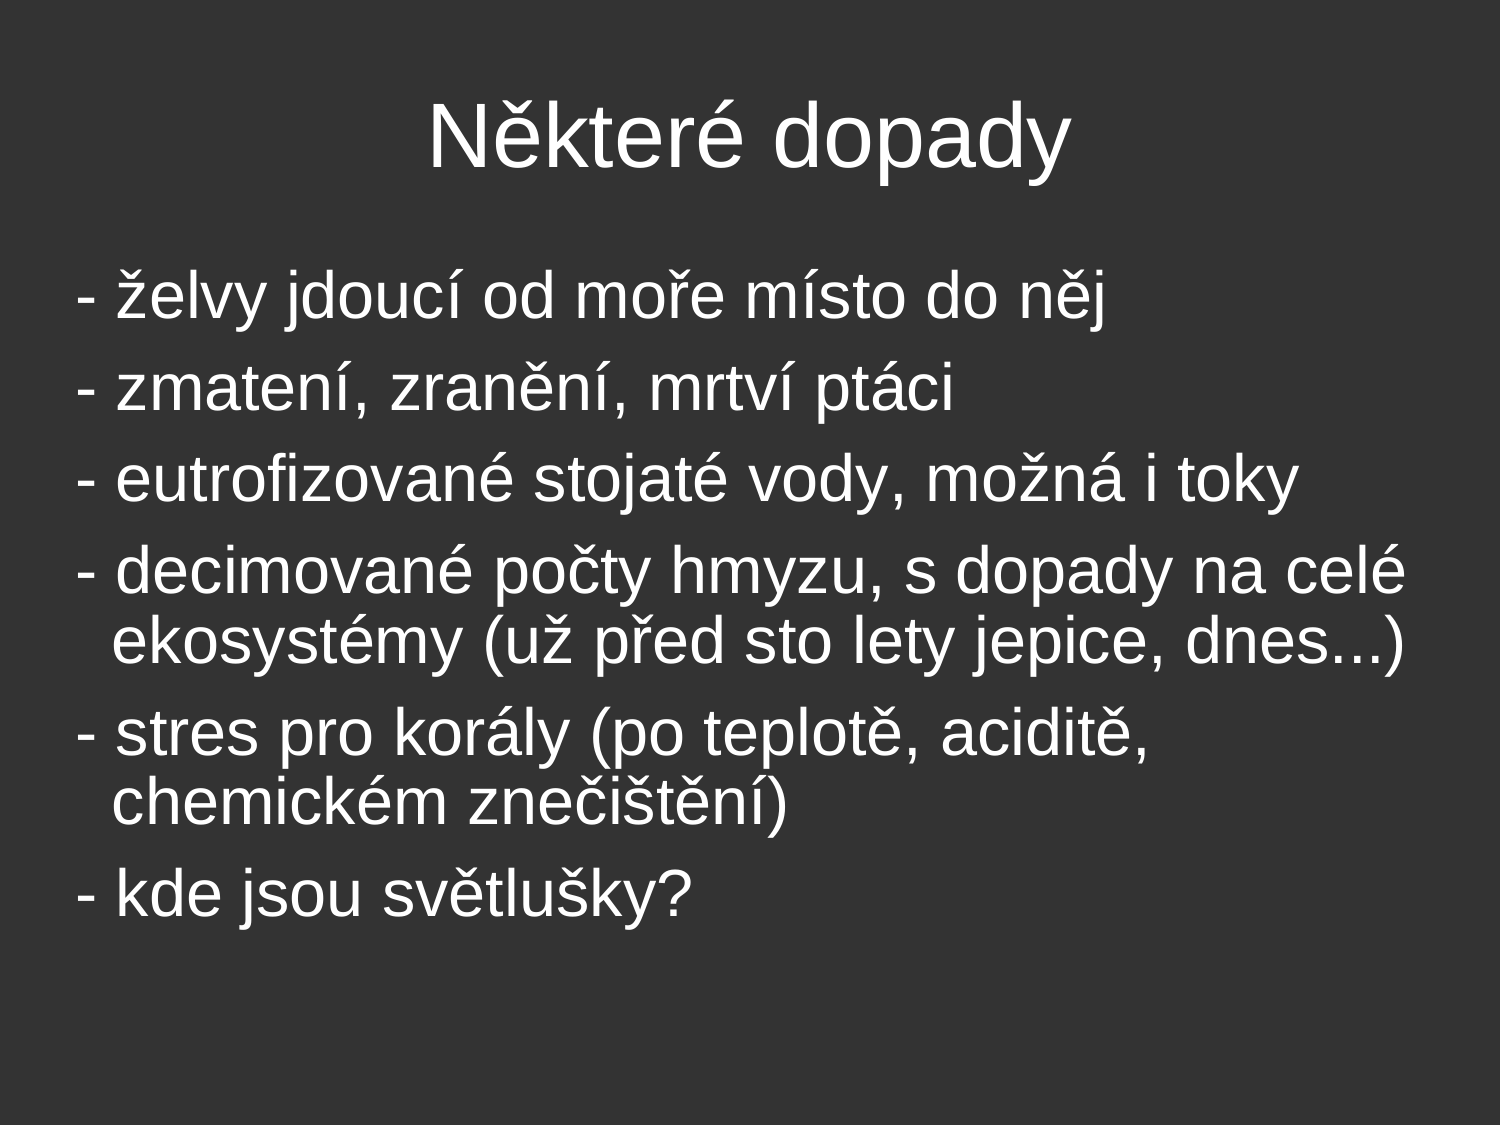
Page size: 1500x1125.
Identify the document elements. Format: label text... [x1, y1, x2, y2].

title Některé dopady [75, 21, 1425, 257]
list - želvy jdoucí od moře místo do něj - zmatení, zranění, mrtví ptáci - eutrofizované stojaté vody, možná i toky - decimované počty hmyzu, s dopady na celé ekosystémy (už před sto lety jepice, dnes...) - stres pro korály (po teplotě, aciditě, chemickém znečištění) - kde jsou světlušky? [75, 262, 1425, 1005]
